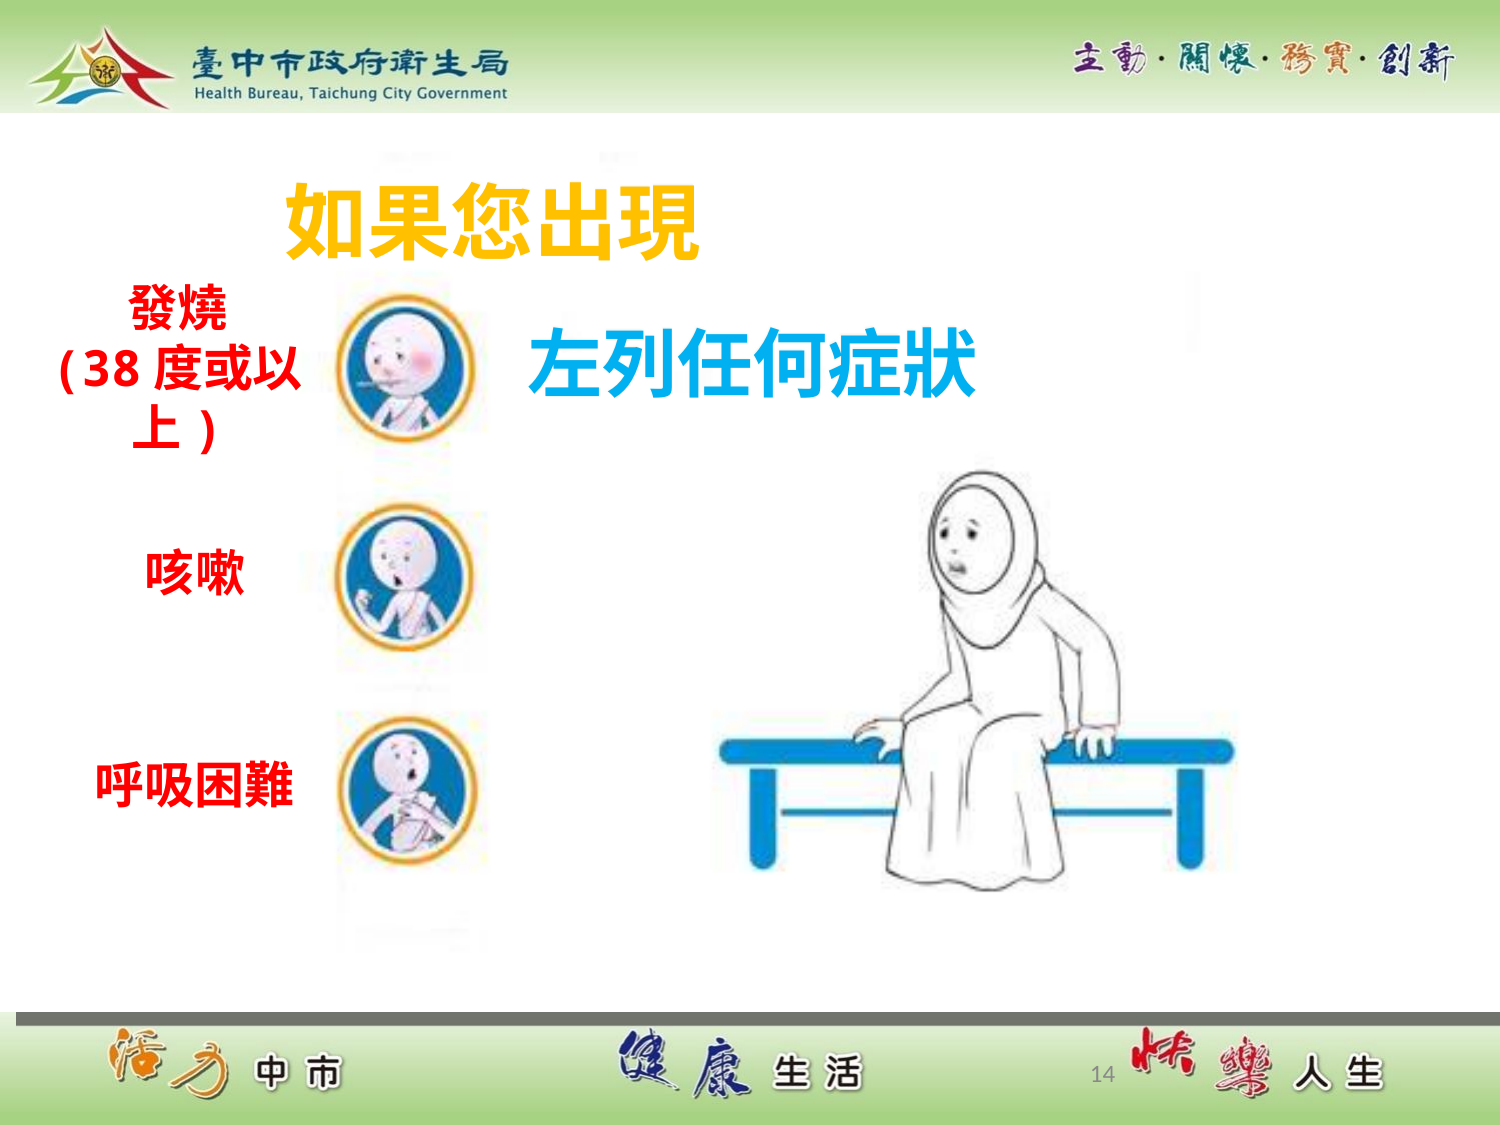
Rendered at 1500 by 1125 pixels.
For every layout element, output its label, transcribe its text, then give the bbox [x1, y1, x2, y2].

text_box [1074, 1042, 1426, 1103]
picture [0, 113, 1500, 1012]
text_box 呼吸困難 [17, 694, 372, 874]
text_box 如果您出現 左列任何症狀 [269, 162, 1251, 416]
text_box 發燒 (38度或以上) [0, 268, 355, 449]
text_box 咳嗽 [17, 481, 373, 661]
